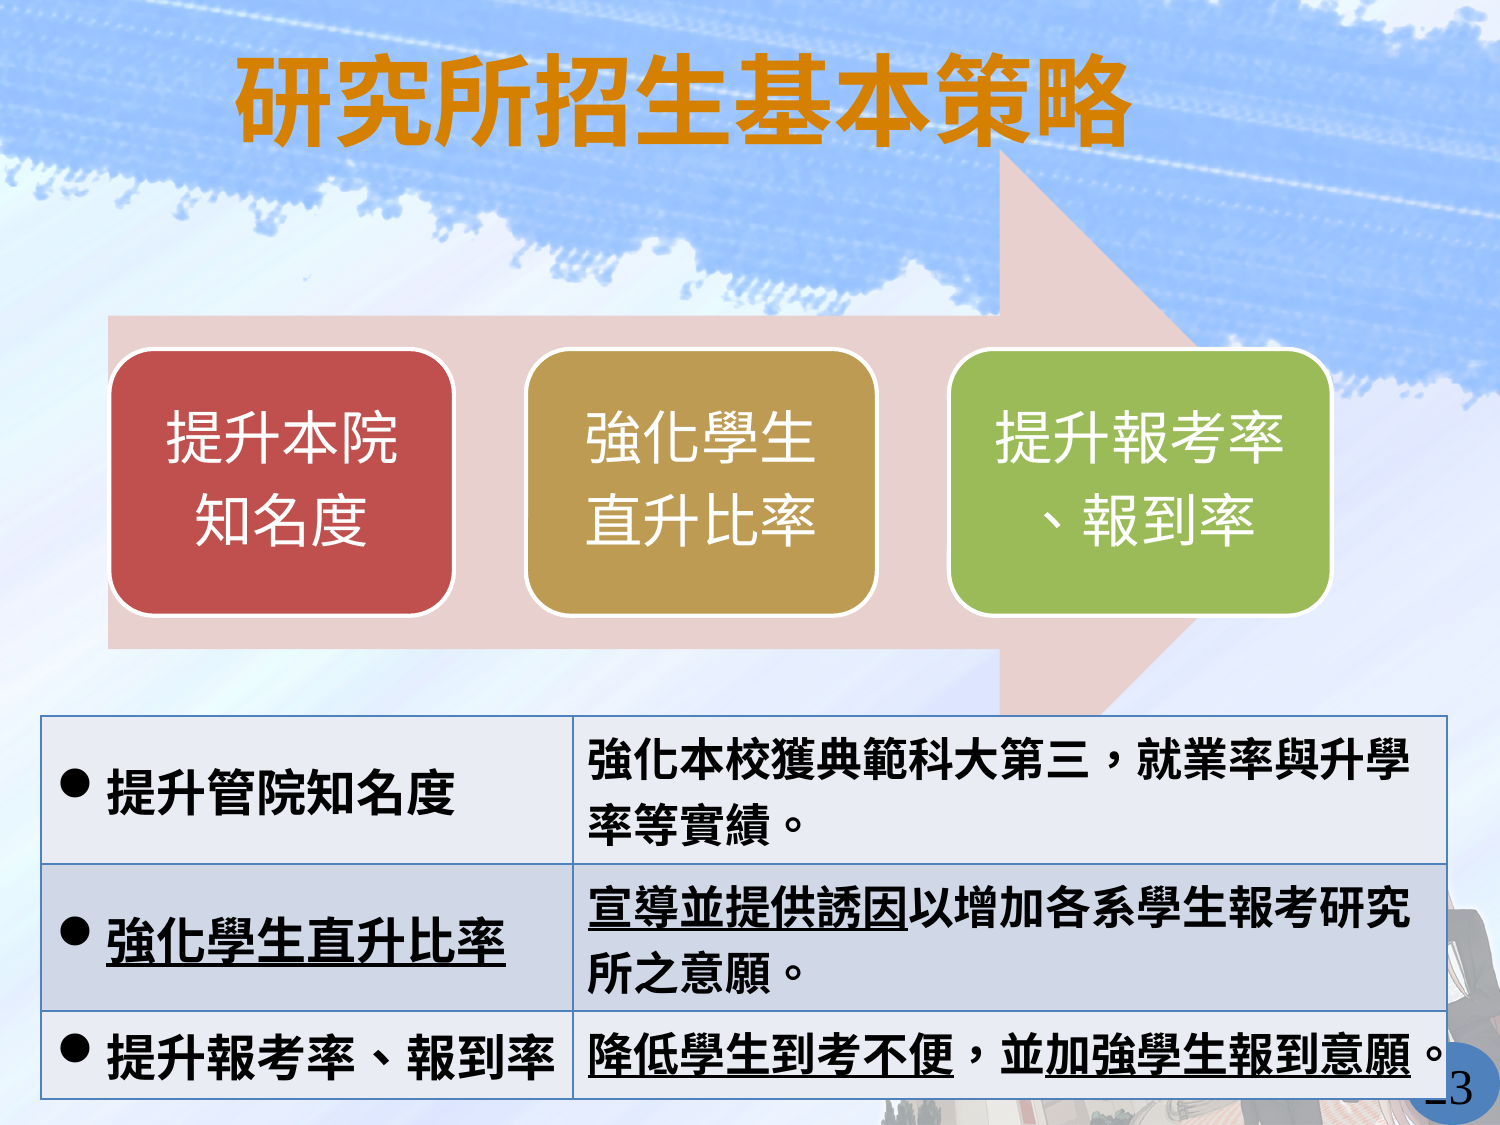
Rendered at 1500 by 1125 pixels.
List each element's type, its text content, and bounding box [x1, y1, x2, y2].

table_cell 降低學生到考不便，並加強學生報到意願。 [574, 1012, 1446, 1098]
text_box [1448, 1042, 1473, 1046]
table_cell 強化學生直升比率 [42, 865, 572, 1010]
table_header 提升管院知名度 [42, 717, 572, 863]
text_box 提升本院 知名度 [109, 348, 454, 616]
text_box 研究所招生基本策略 [218, 30, 1182, 186]
text_box [108, 186, 1200, 715]
table_cell 提升報考率、報到率 [42, 1012, 572, 1098]
text_box 提升報考率 、報到率 [948, 348, 1332, 616]
table_cell 宣導並提供誘因以增加各系學生報考研究所之意願。 [574, 865, 1446, 1010]
text_box 強化學生 直升比率 [525, 348, 877, 616]
table_header 強化本校獲典範科大第三，就業率與升學率等實績。 [574, 717, 1446, 863]
text_box [1489, 1057, 1500, 1110]
text_box <編號> [1387, 1046, 1489, 1125]
